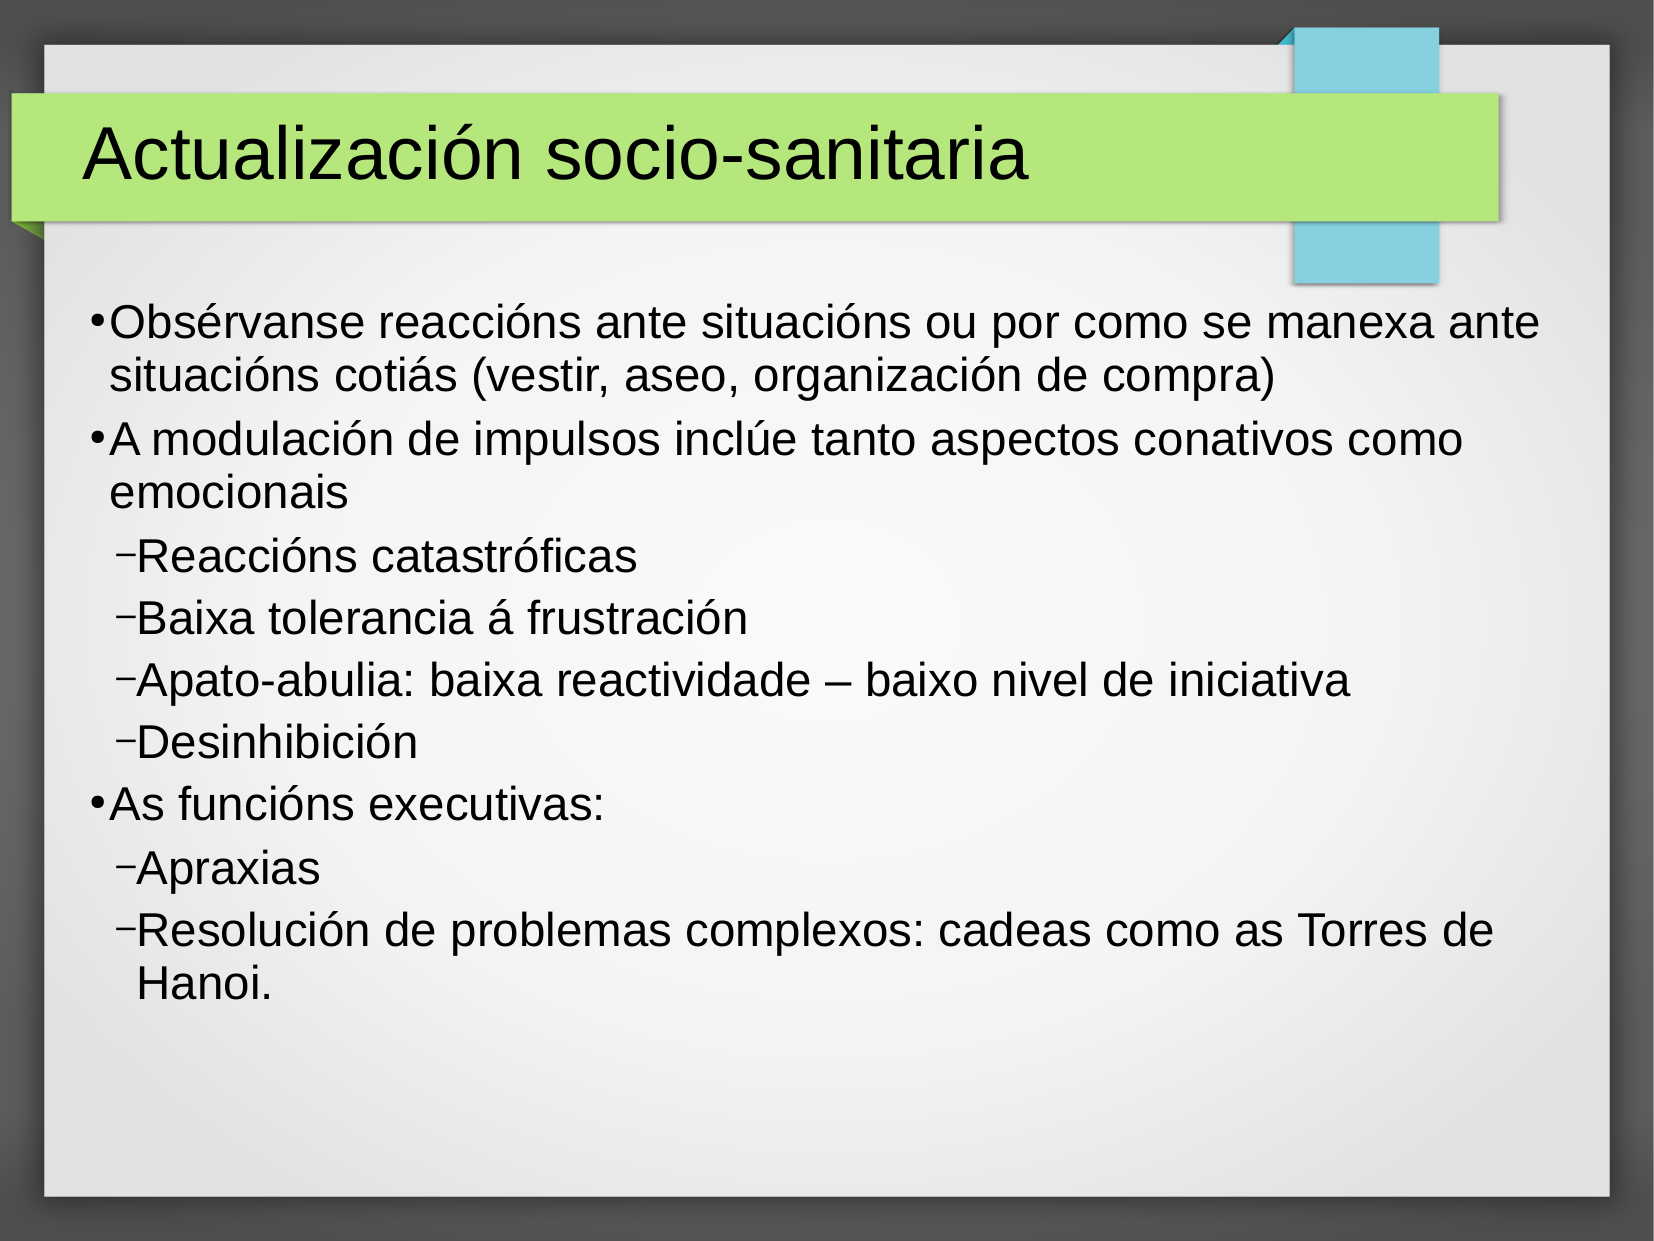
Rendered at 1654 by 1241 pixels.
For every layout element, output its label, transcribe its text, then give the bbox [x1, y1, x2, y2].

title Actualización socio-sanitaria [82, 94, 1264, 213]
picture [0, 0, 1654, 1241]
list Obsérvanse reaccións ante situacións ou por como se manexa ante situacións cotiás (vestir, aseo, organización de compra) A modulación de impulsos inclúe tanto aspectos conativos como emocionais Reaccións catastróficas Baixa tolerancia á frustración Apato-abulia: baixa reactividade – baixo nivel de iniciativa Desinhibición As funcións executivas: Apraxias Resolución de problemas complexos: cadeas como as Torres de Hanoi. [82, 295, 1571, 1015]
